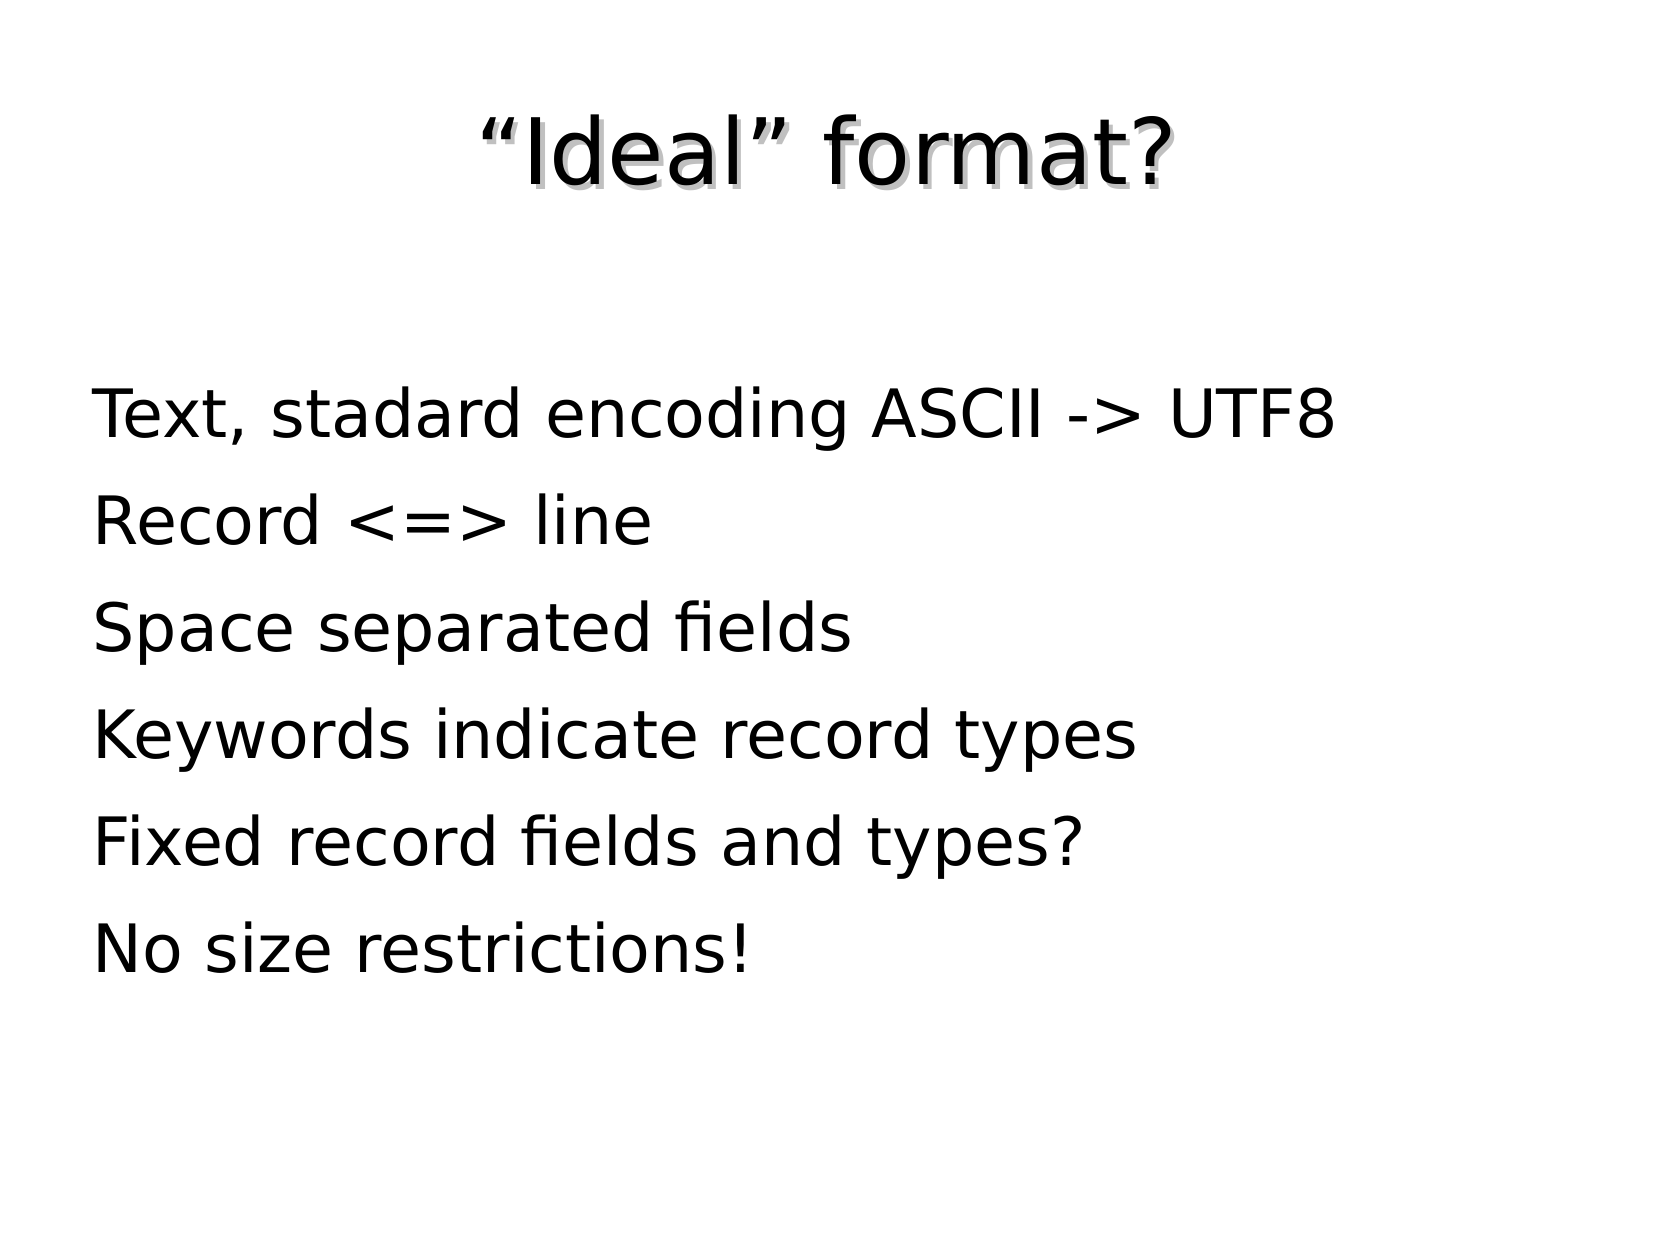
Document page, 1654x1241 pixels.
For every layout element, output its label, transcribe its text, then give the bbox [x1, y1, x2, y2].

title “Ideal” format? [82, 45, 1571, 261]
list Text, stadard encoding ASCII -> UTF8 Record <=> line Space separated fields Keywords indicate record types Fixed record fields and types? No size restrictions! [75, 375, 1564, 1023]
